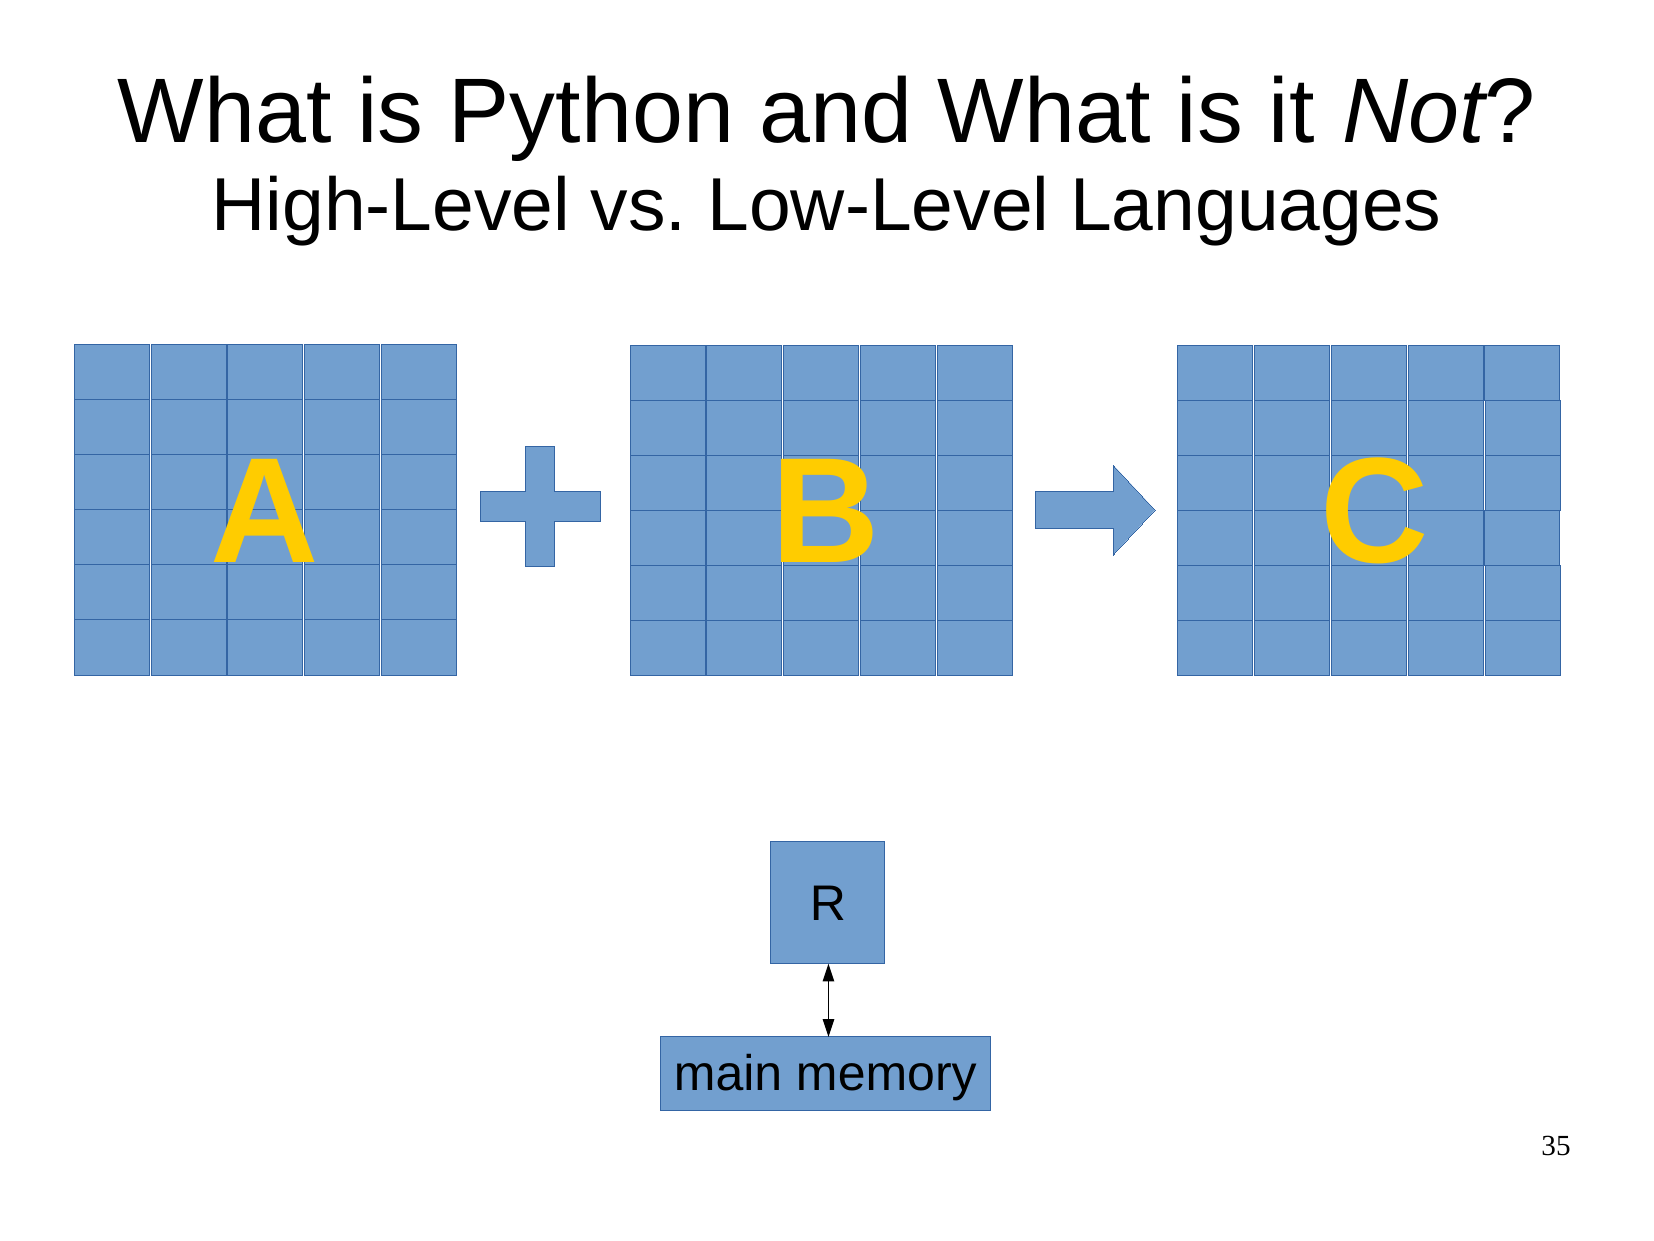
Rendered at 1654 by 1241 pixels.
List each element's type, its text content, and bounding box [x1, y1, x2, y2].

text_box C [1224, 352, 1525, 668]
text_box B [675, 352, 976, 668]
text_box [783, 345, 859, 358]
text_box [630, 345, 782, 676]
text_box [1331, 662, 1407, 676]
title What is Python and What is it Not? High-Level vs. Low-Level Languages [82, 49, 1571, 257]
text_box R [770, 841, 885, 964]
text_box [1035, 465, 1156, 556]
text_box [1177, 345, 1253, 676]
text_box [304, 612, 380, 676]
text_box [304, 344, 380, 408]
text_box [783, 662, 859, 676]
text_box [480, 446, 601, 567]
text_box A [114, 352, 415, 668]
text_box [151, 344, 303, 405]
text_box [1254, 606, 1330, 676]
text_box [860, 618, 936, 676]
text_box [74, 344, 150, 676]
text_box [1408, 619, 1484, 676]
text_box [1254, 345, 1330, 414]
text_box [381, 344, 457, 676]
text_box [860, 345, 936, 402]
text_box [937, 345, 1013, 676]
text_box [151, 615, 303, 676]
text_box [1331, 345, 1407, 359]
text_box [1408, 345, 1561, 676]
text_box main memory [660, 1036, 991, 1111]
